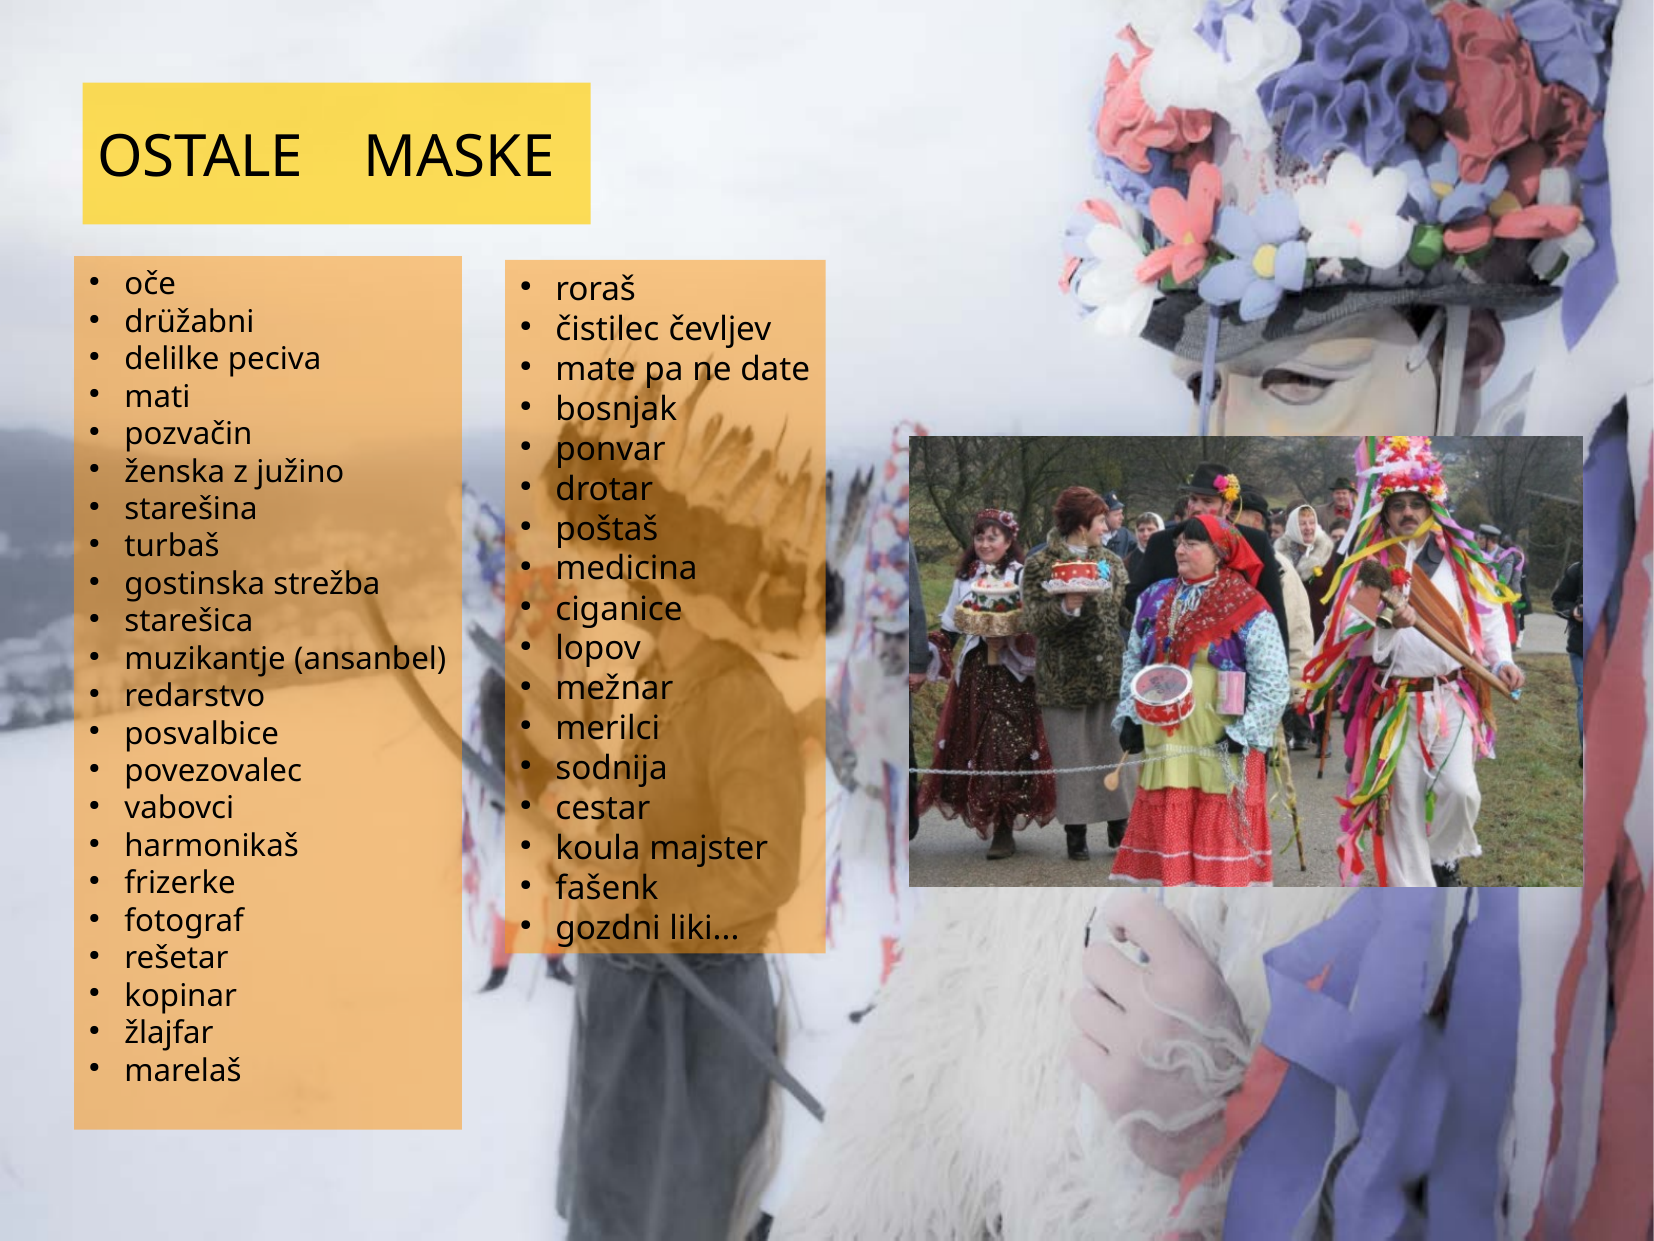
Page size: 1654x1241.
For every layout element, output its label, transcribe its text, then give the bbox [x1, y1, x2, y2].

text_box OSTALE MASKE [82, 82, 591, 225]
text_box oče drüžabni delilke peciva mati pozvačin ženska z južino starešina turbaš gostinska strežba starešica muzikantje (ansanbel) redarstvo posvalbice povezovalec vabovci harmonikaš frizerke fotograf rešetar kopinar žlajfar marelaš [74, 256, 462, 1130]
text_box roraš čistilec čevljev mate pa ne date bosnjak ponvar drotar poštaš medicina ciganice lopov mežnar merilci sodnija cestar koula majster fašenk gozdni liki... [505, 259, 826, 954]
picture [0, 0, 1654, 1241]
